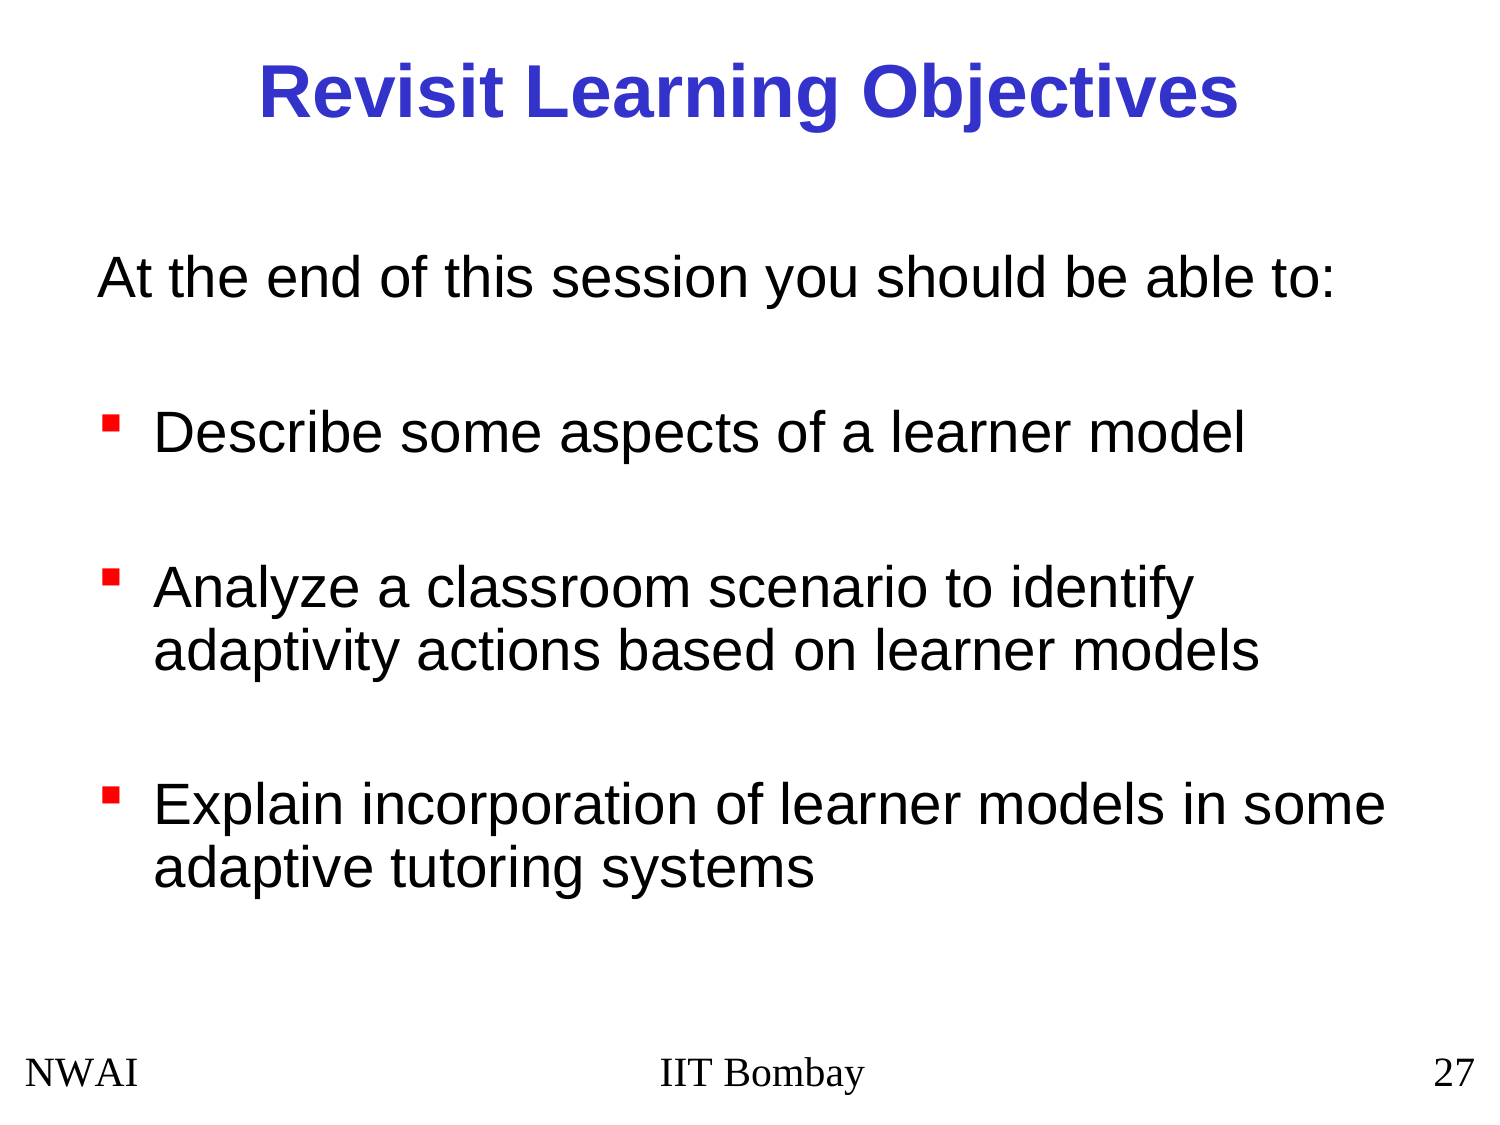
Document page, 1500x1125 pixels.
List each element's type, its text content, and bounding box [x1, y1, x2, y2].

title Revisit Learning Objectives [37, 12, 1463, 163]
list At the end of this session you should be able to: Describe some aspects of a learner model Analyze a classroom scenario to identify adaptivity actions based on learner models Explain incorporation of learner models in some adaptive tutoring systems [82, 239, 1412, 1034]
